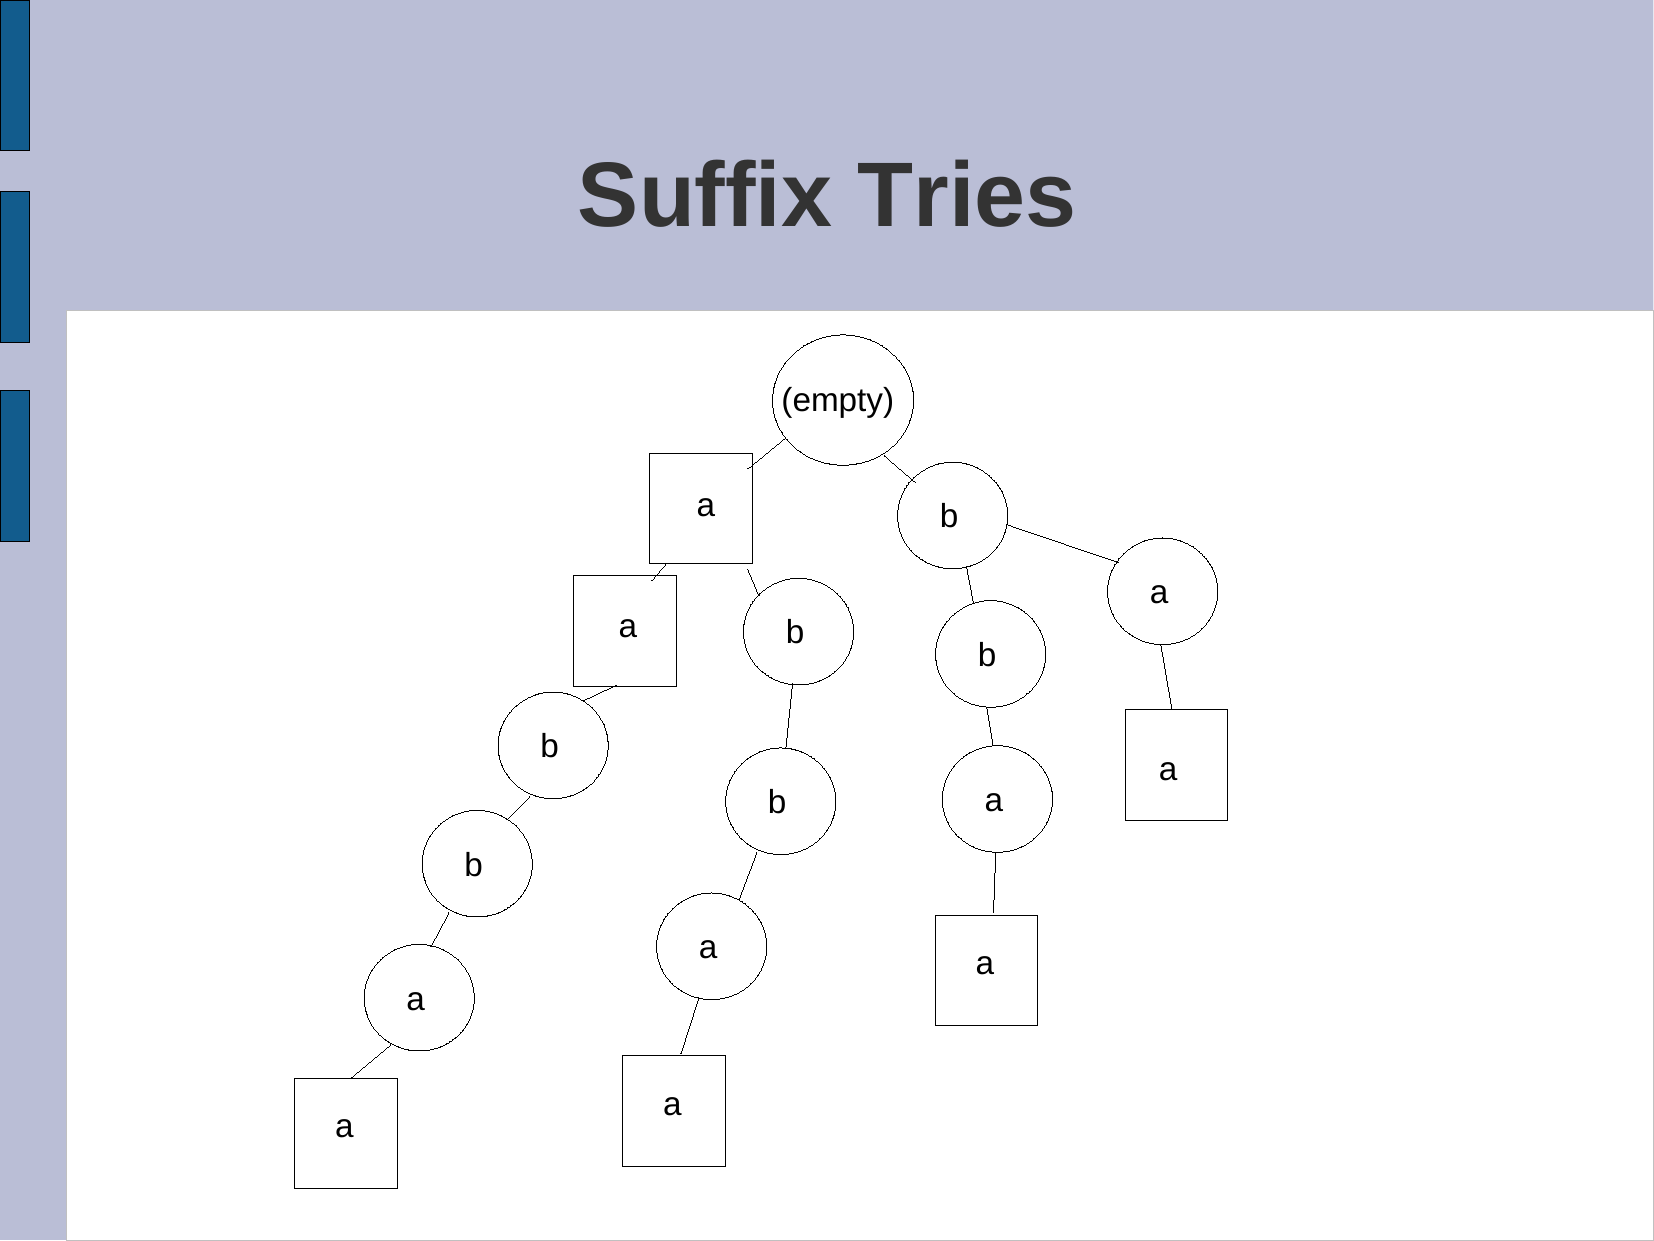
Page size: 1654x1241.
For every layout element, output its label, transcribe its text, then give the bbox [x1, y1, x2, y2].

text_box a [1158, 750, 1193, 788]
text_box [294, 1078, 398, 1189]
text_box [422, 810, 533, 917]
text_box [649, 453, 753, 564]
text_box a [698, 928, 733, 966]
text_box [656, 892, 767, 1000]
text_box [498, 692, 609, 799]
text_box b [540, 727, 575, 765]
title Suffix Tries [121, 91, 1534, 299]
text_box [935, 600, 1046, 708]
text_box b [768, 783, 803, 821]
text_box [772, 334, 914, 466]
text_box a [663, 1084, 698, 1122]
text_box a [696, 486, 731, 524]
text_box [942, 745, 1053, 853]
text_box [725, 747, 836, 855]
text_box a [406, 980, 441, 1018]
text_box [622, 1055, 726, 1167]
text_box [573, 575, 677, 687]
text_box a [984, 781, 1019, 819]
text_box [1125, 709, 1228, 821]
text_box (empty) [781, 381, 895, 419]
text_box a [975, 944, 1010, 982]
text_box [897, 462, 1008, 569]
text_box a [335, 1107, 370, 1145]
text_box b [464, 846, 499, 884]
text_box [1107, 537, 1218, 645]
text_box a [1149, 573, 1184, 611]
text_box b [977, 636, 1012, 674]
text_box b [785, 613, 820, 652]
text_box b [939, 497, 974, 535]
text_box [743, 578, 854, 685]
text_box [935, 915, 1038, 1026]
text_box [364, 944, 475, 1051]
text_box a [618, 607, 653, 645]
